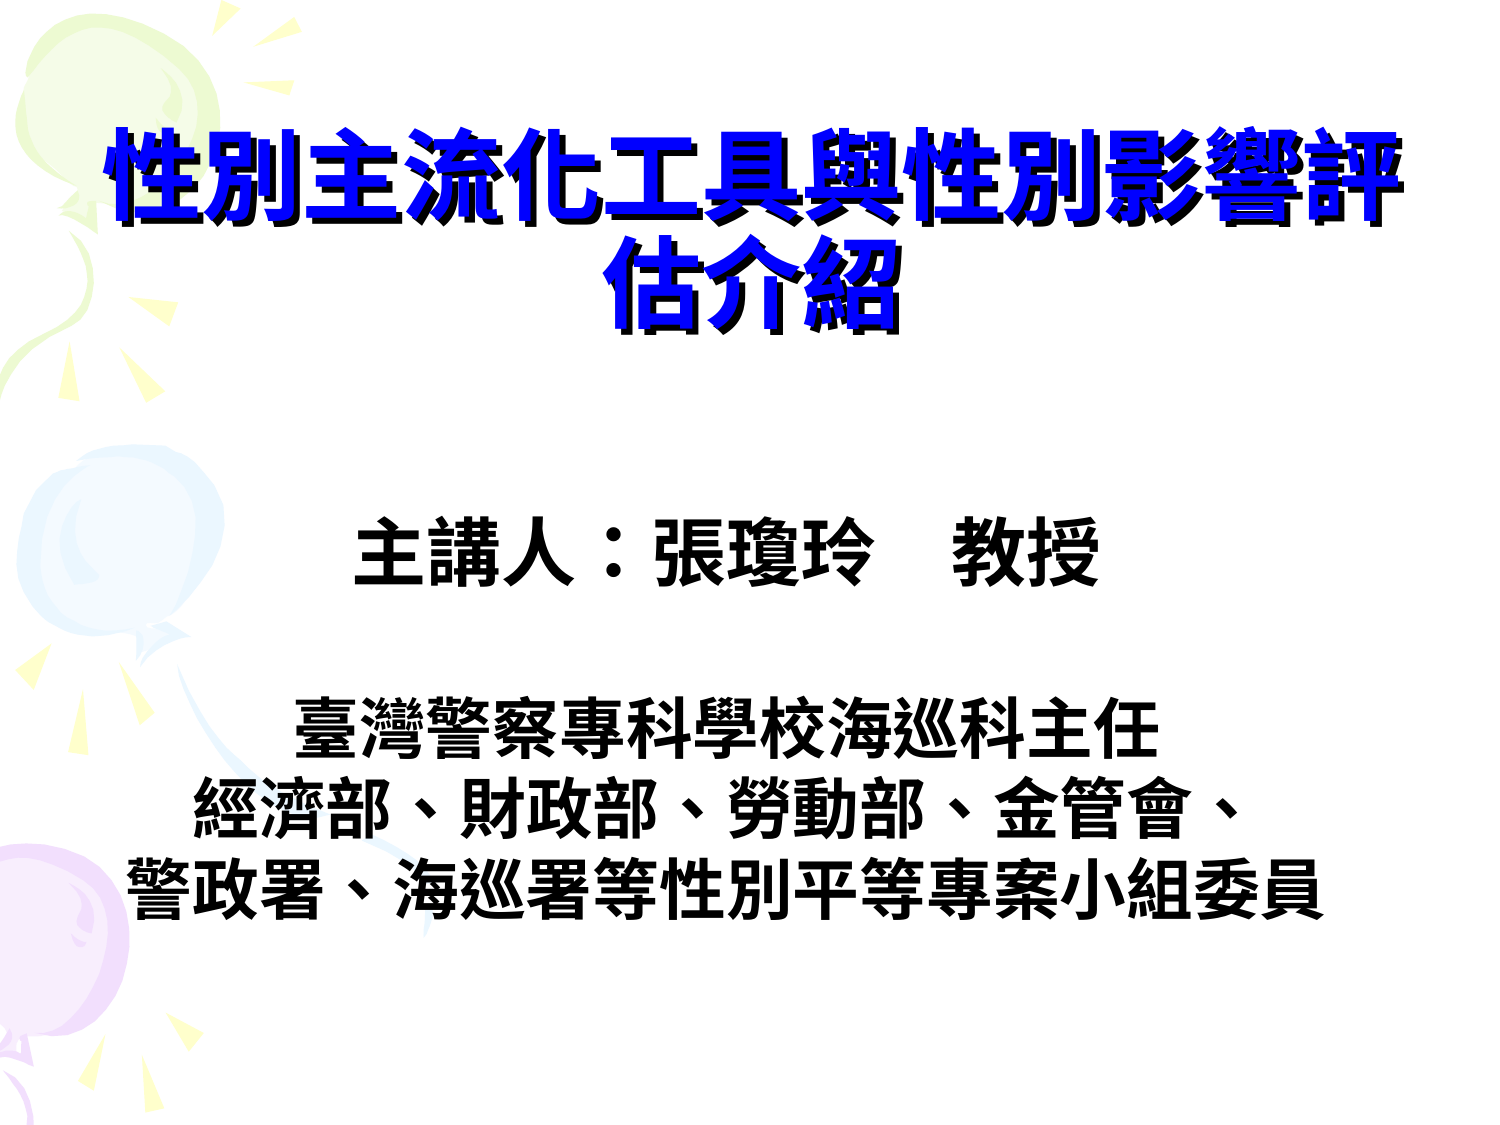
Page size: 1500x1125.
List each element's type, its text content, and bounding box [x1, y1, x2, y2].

list 主講人：張瓊玲 教授 臺灣警察專科學校海巡科主任 經濟部、財政部、勞動部、金管會、 警政署、海巡署等性別平等專案小組委員 [53, 515, 1400, 1024]
title 性別主流化工具與性別影響評估介紹 [76, 137, 1427, 350]
